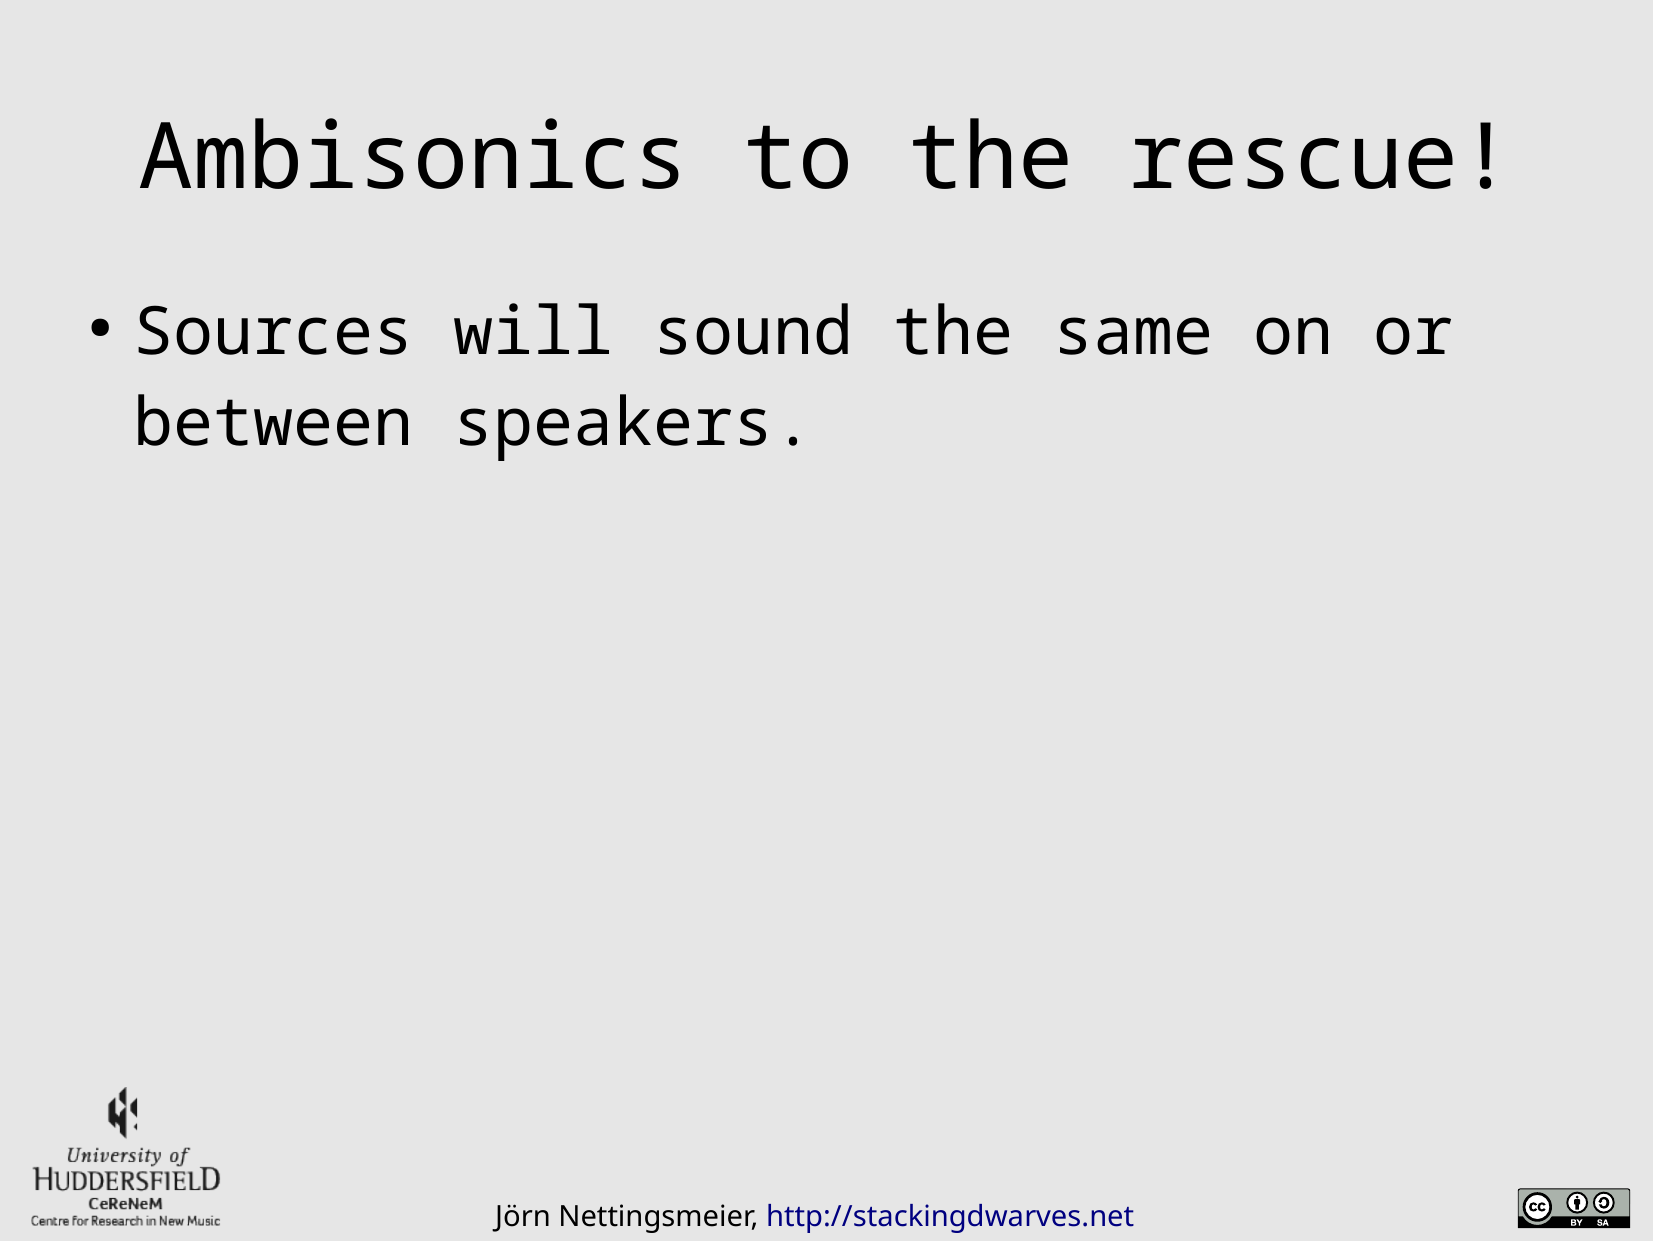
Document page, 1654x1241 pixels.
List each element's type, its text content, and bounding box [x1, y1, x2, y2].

title Ambisonics to the rescue! [82, 49, 1571, 257]
text_box Sources will sound the same on or between speakers. [73, 276, 1574, 447]
picture [31, 1087, 222, 1229]
